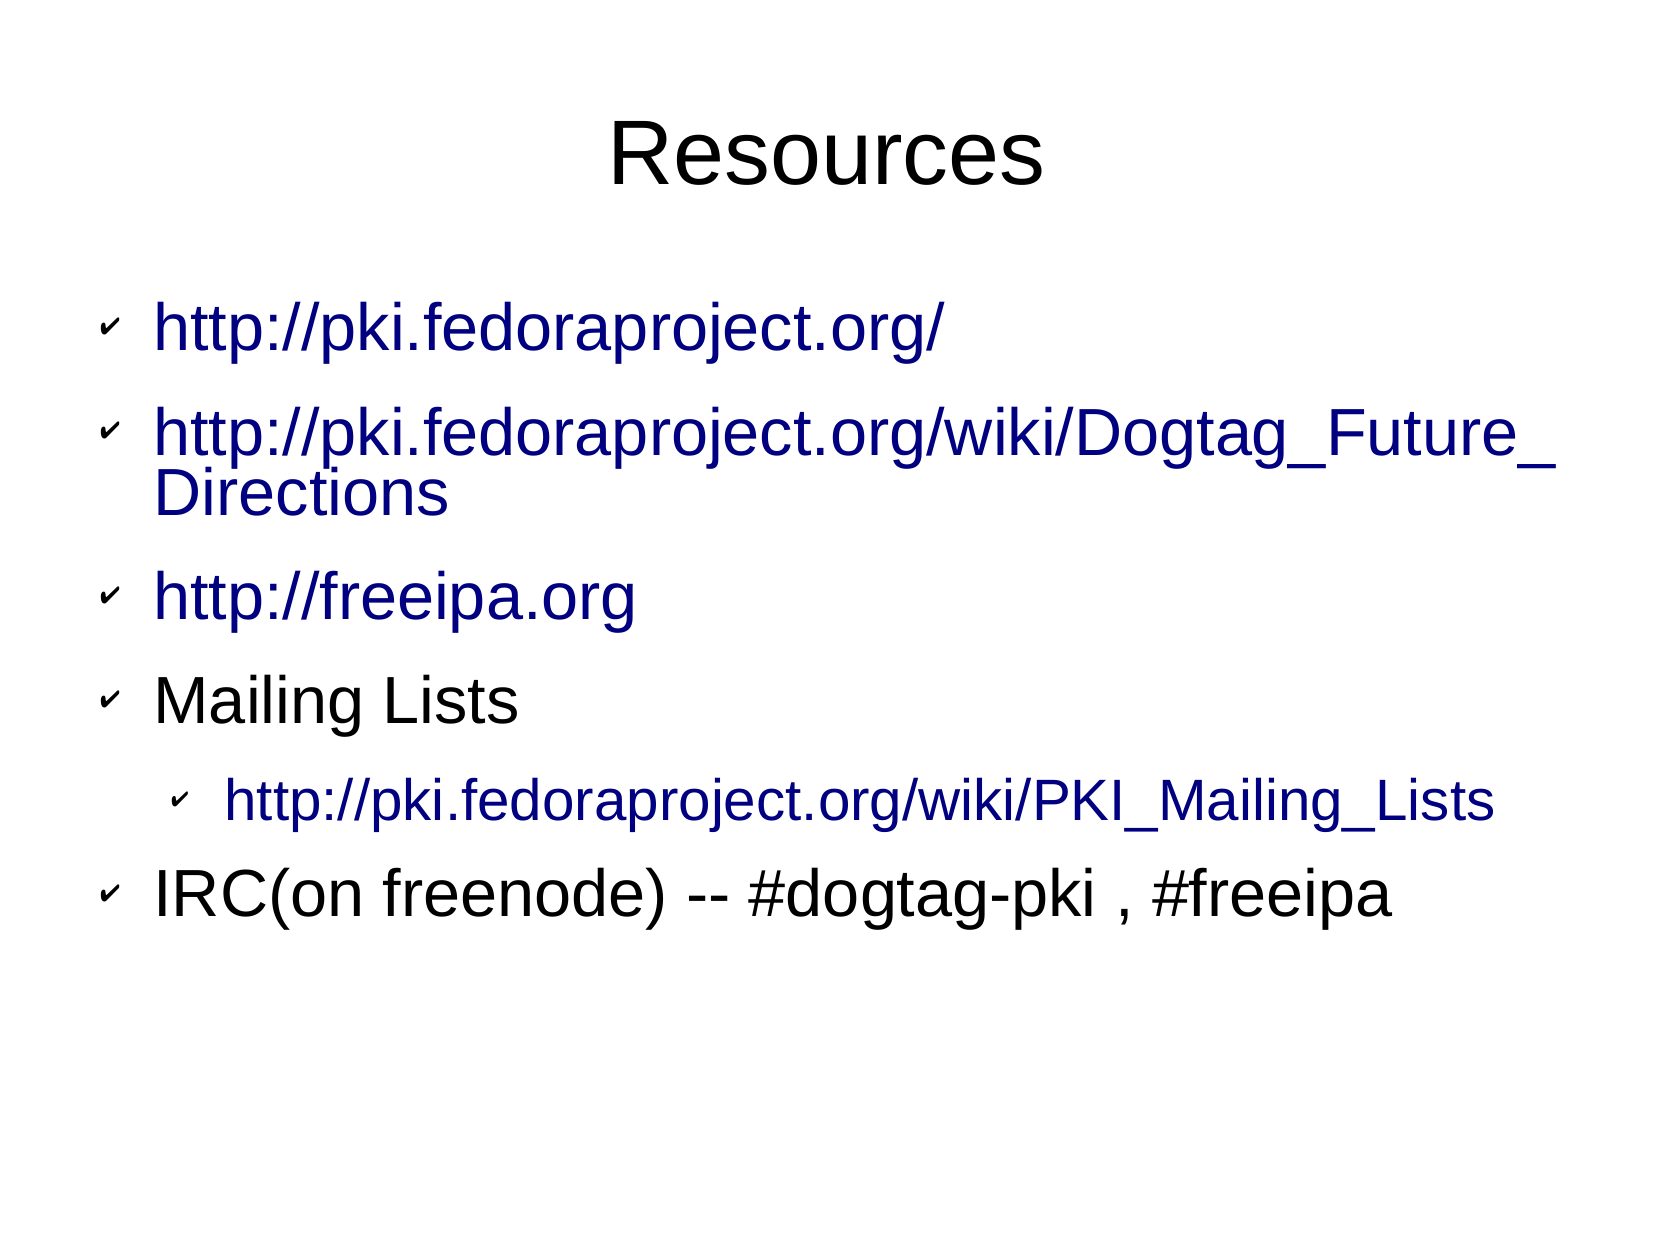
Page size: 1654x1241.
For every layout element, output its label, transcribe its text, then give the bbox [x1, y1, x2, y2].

title Resources [82, 49, 1571, 257]
list http://pki.fedoraproject.org/ http://pki.fedoraproject.org/wiki/Dogtag_Future_Directions http://freeipa.org Mailing Lists http://pki.fedoraproject.org/wiki/PKI_Mailing_Lists IRC(on freenode) -- #dogtag-pki , #freeipa [82, 290, 1571, 1109]
